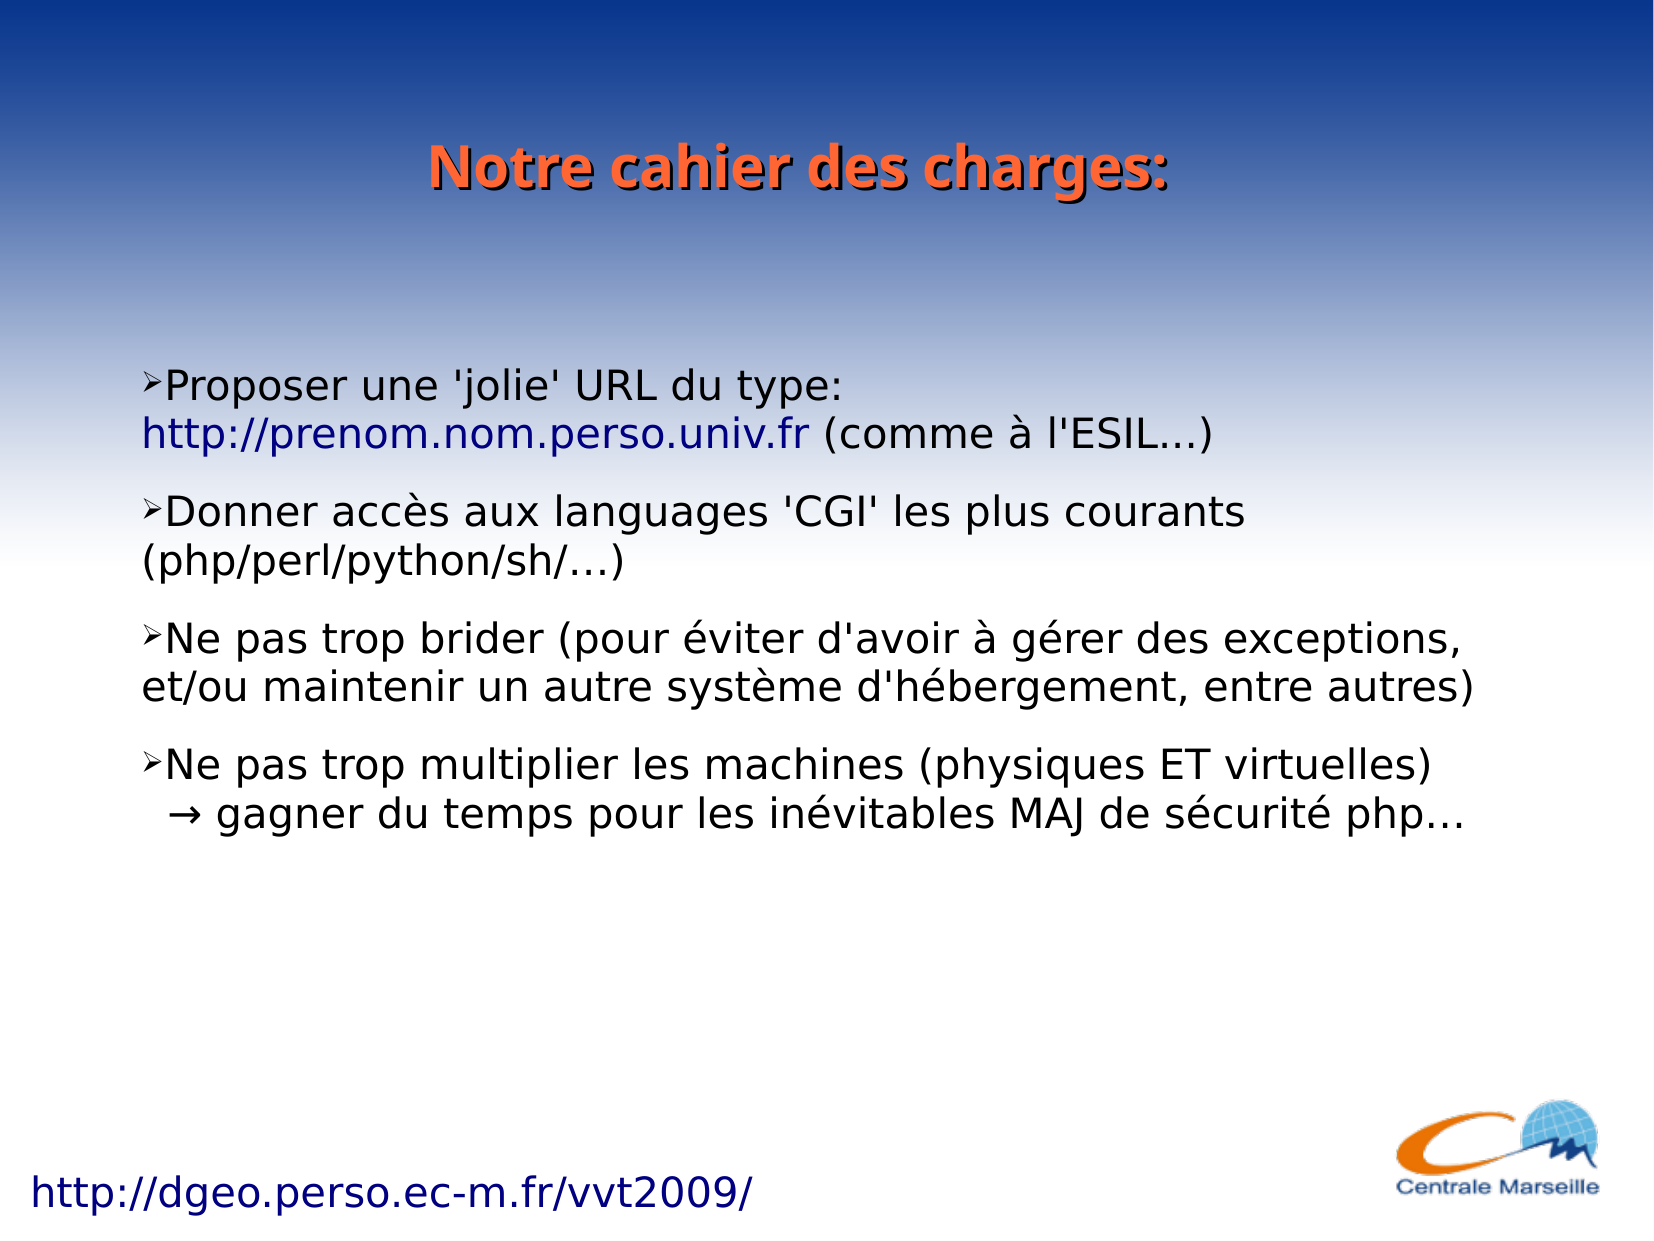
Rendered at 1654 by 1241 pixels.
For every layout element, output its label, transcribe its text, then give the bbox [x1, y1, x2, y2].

text_box Proposer une 'jolie' URL du type: http://prenom.nom.perso.univ.fr (comme à l'ESIL...) Donner accès aux languages 'CGI' les plus courants (php/perl/python/sh/…) Ne pas trop brider (pour éviter d'avoir à gérer des exceptions, et/ou maintenir un autre système d'hébergement, entre autres) Ne pas trop multiplier les machines (physiques ET virtuelles) → gagner du temps pour les inévitables MAJ de sécurité php… [126, 354, 1532, 1026]
picture [0, 0, 1654, 1241]
text_box http://dgeo.perso.ec-m.fr/vvt2009/ [15, 1161, 782, 1232]
text_box Notre cahier des charges: [411, 118, 1123, 207]
